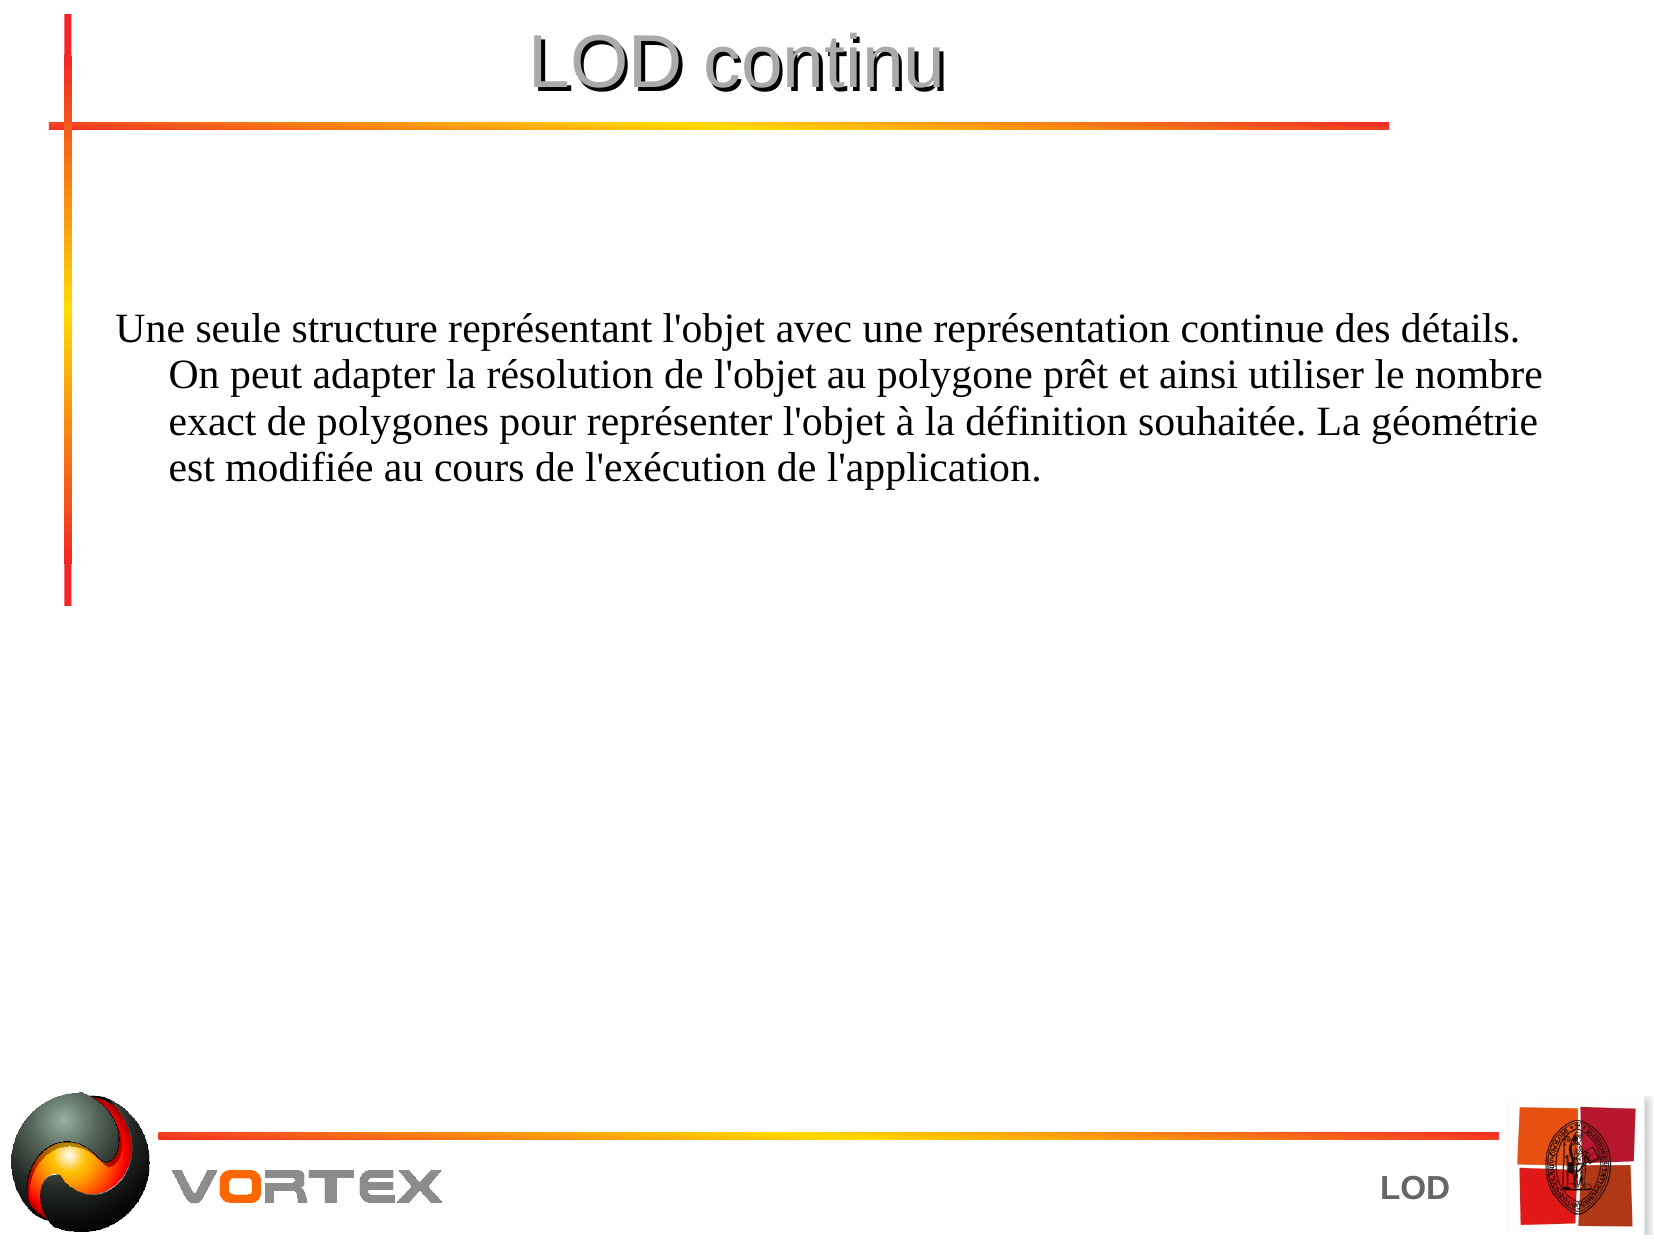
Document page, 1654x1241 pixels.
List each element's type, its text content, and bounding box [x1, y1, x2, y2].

picture [11, 1092, 443, 1232]
picture [1505, 1096, 1653, 1235]
title LOD continu [82, 4, 1392, 120]
list Une seule structure représentant l'objet avec une représentation continue des détails. On peut adapter la résolution de l'objet au polygone prêt et ainsi utiliser le nombre exact de polygones pour représenter l'objet à la définition souhaitée. La géométrie est modifiée au cours de l'exécution de l'application. [97, 153, 1571, 1109]
